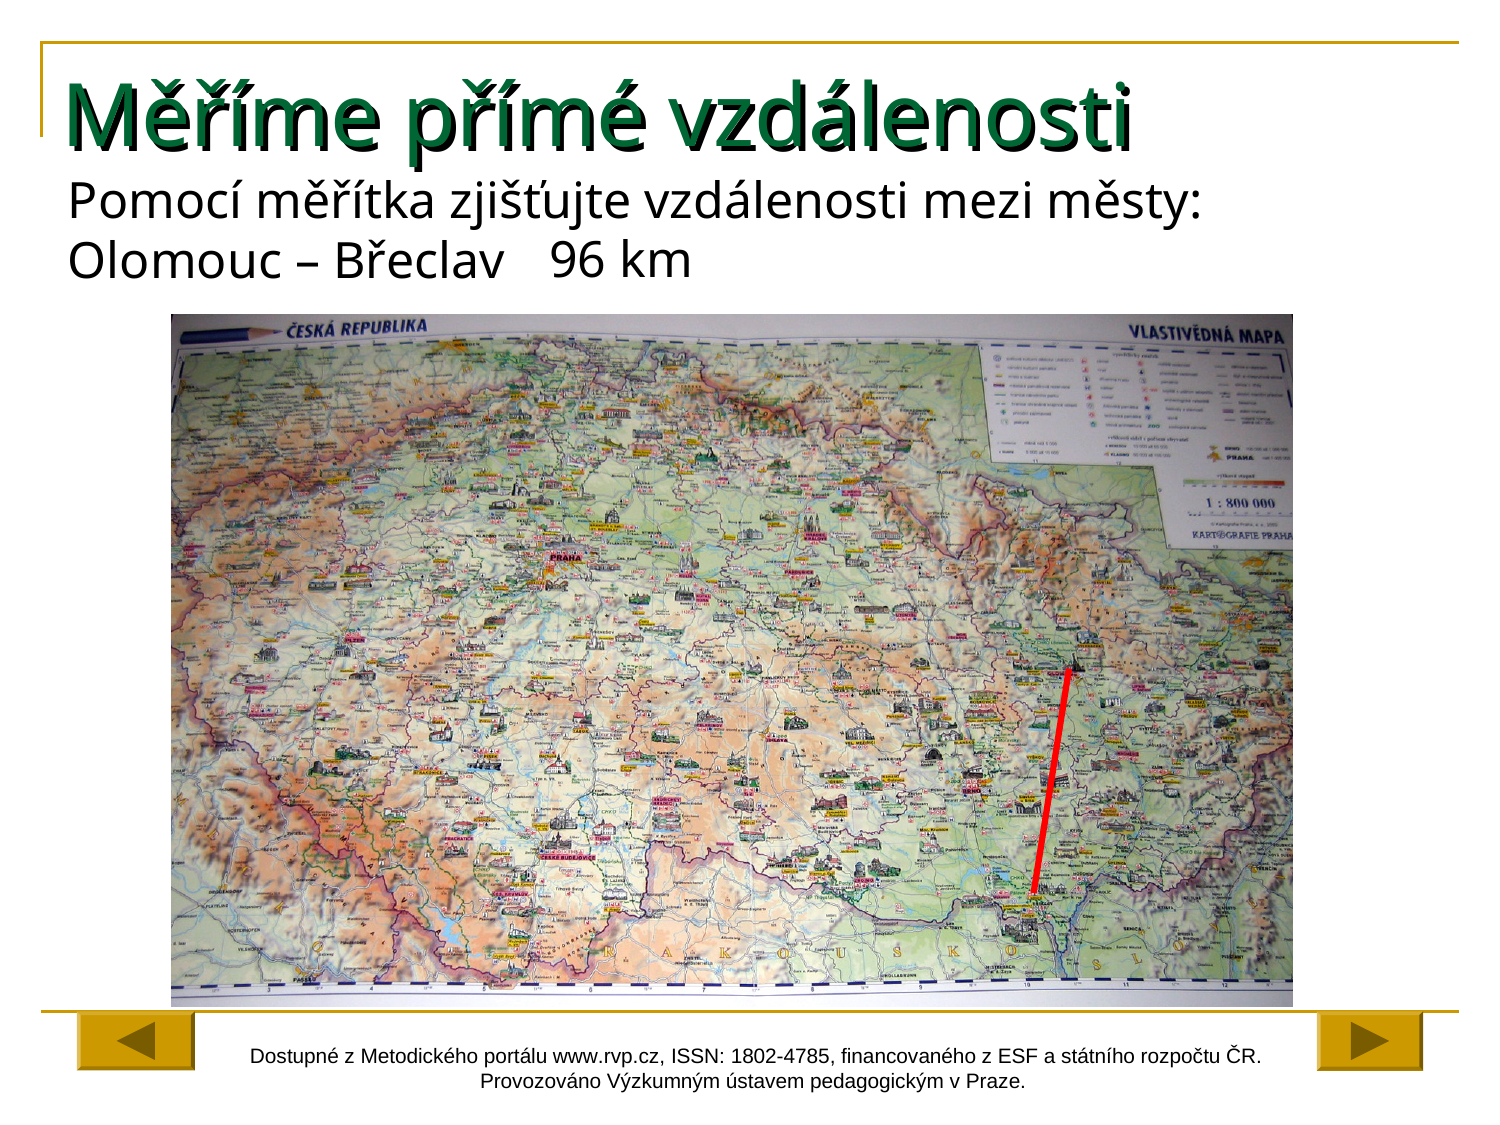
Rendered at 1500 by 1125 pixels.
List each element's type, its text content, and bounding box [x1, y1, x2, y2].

text_box Pomocí měřítka zjišťujte vzdálenosti mezi městy: Olomouc – Břeclav [53, 160, 1471, 297]
text_box [1318, 1011, 1424, 1071]
title Měříme přímé vzdálenosti [46, 45, 1301, 197]
picture [171, 314, 1293, 1007]
text_box 96 km [534, 219, 708, 296]
text_box [78, 1011, 195, 1071]
